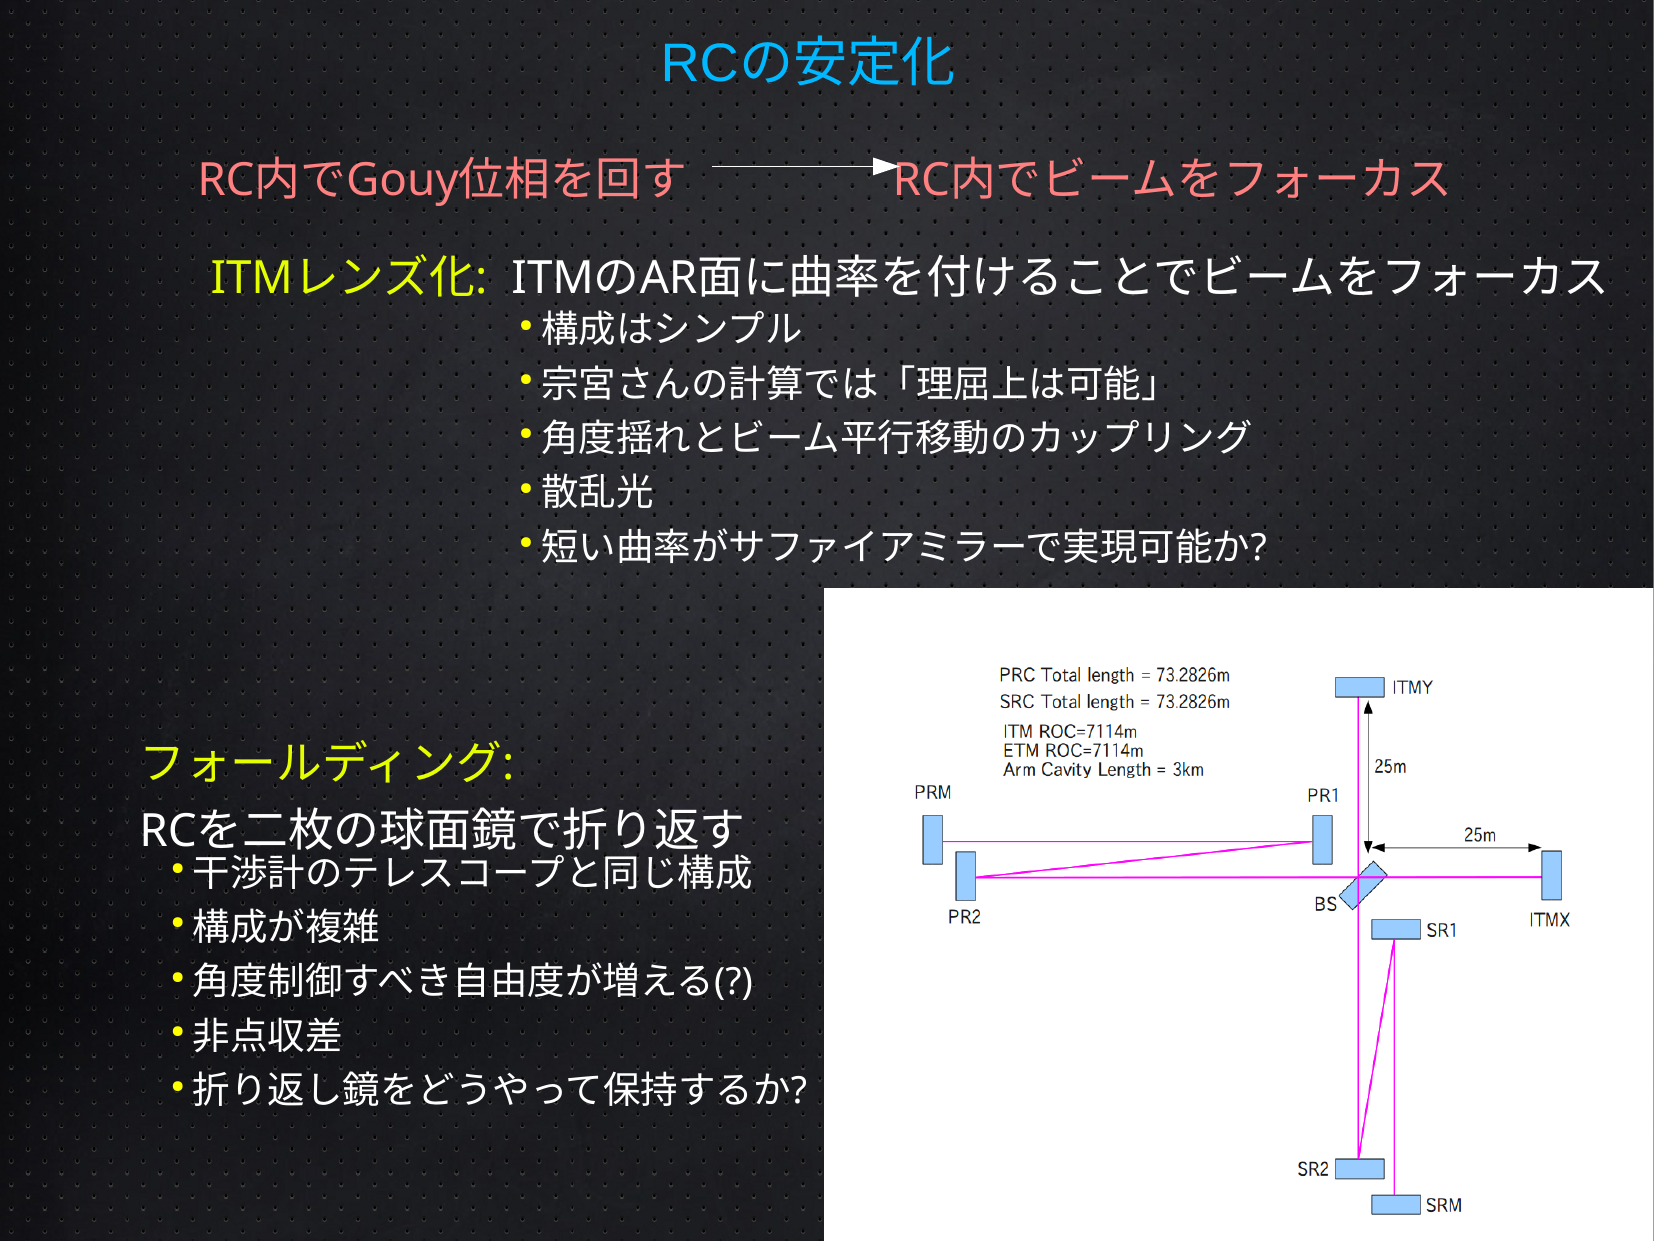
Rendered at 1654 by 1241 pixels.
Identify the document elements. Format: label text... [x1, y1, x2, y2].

text_box ITMレンズ化: ITMのAR面に曲率を付けることでビームをフォーカス [195, 233, 1505, 295]
text_box 構成はシンプル 宗宮さんの計算では「理屈上は可能」 角度揺れとビーム平行移動のカップリング 散乱光 短い曲率がサファイアミラーで実現可能か? [504, 292, 1235, 495]
text_box RC内でGouy位相を回す RC内でビームをフォーカス [182, 135, 1468, 196]
text_box 干渉計のテレスコープと同じ構成 構成が複雑 角度制御すべき自由度が増える(?) 非点収差 折り返し鏡をどうやって保持するか? [156, 835, 771, 1038]
picture [0, 0, 1654, 1241]
text_box フォールディング: RCを二枚の球面鏡で折り返す [124, 719, 738, 826]
title RCの安定化 [64, 16, 1553, 100]
